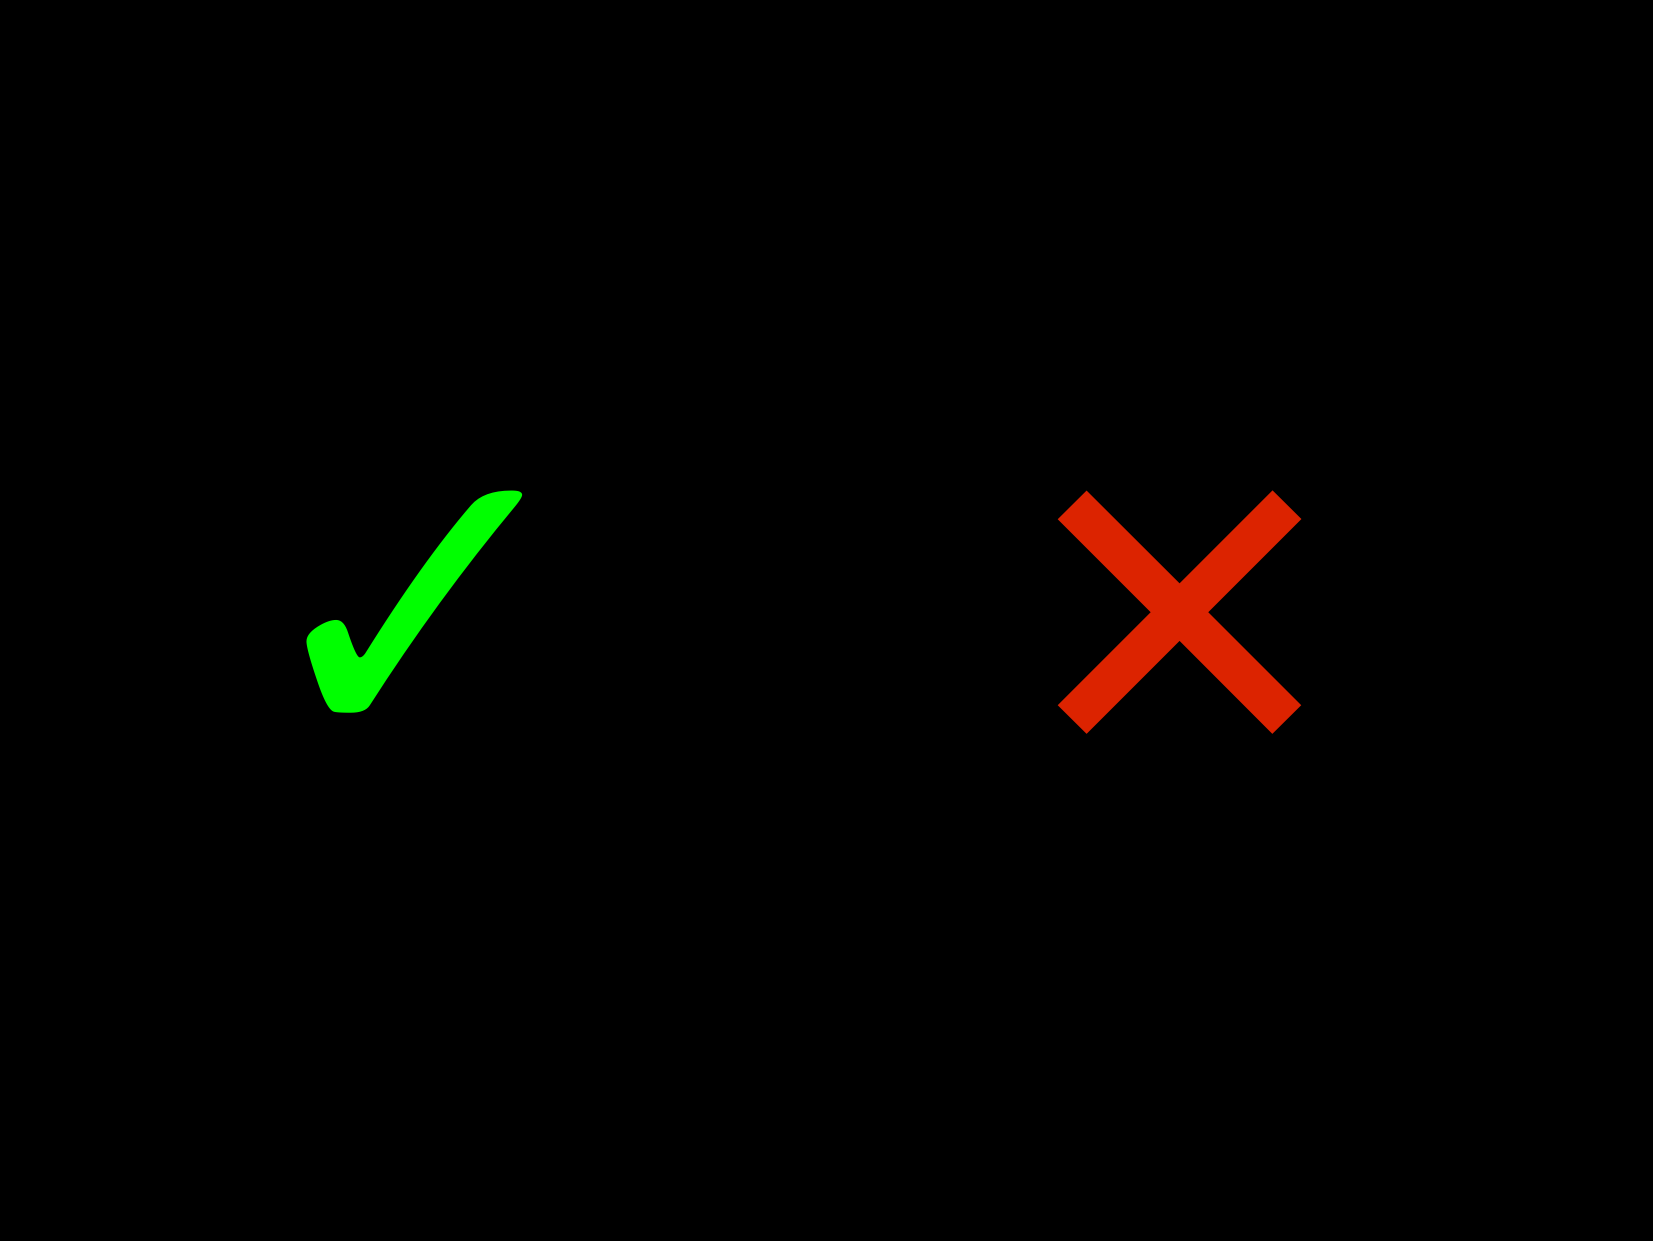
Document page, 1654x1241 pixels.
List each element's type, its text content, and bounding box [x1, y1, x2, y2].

text_box ✕ [1005, 387, 1351, 854]
text_box ✓ [244, 376, 590, 842]
